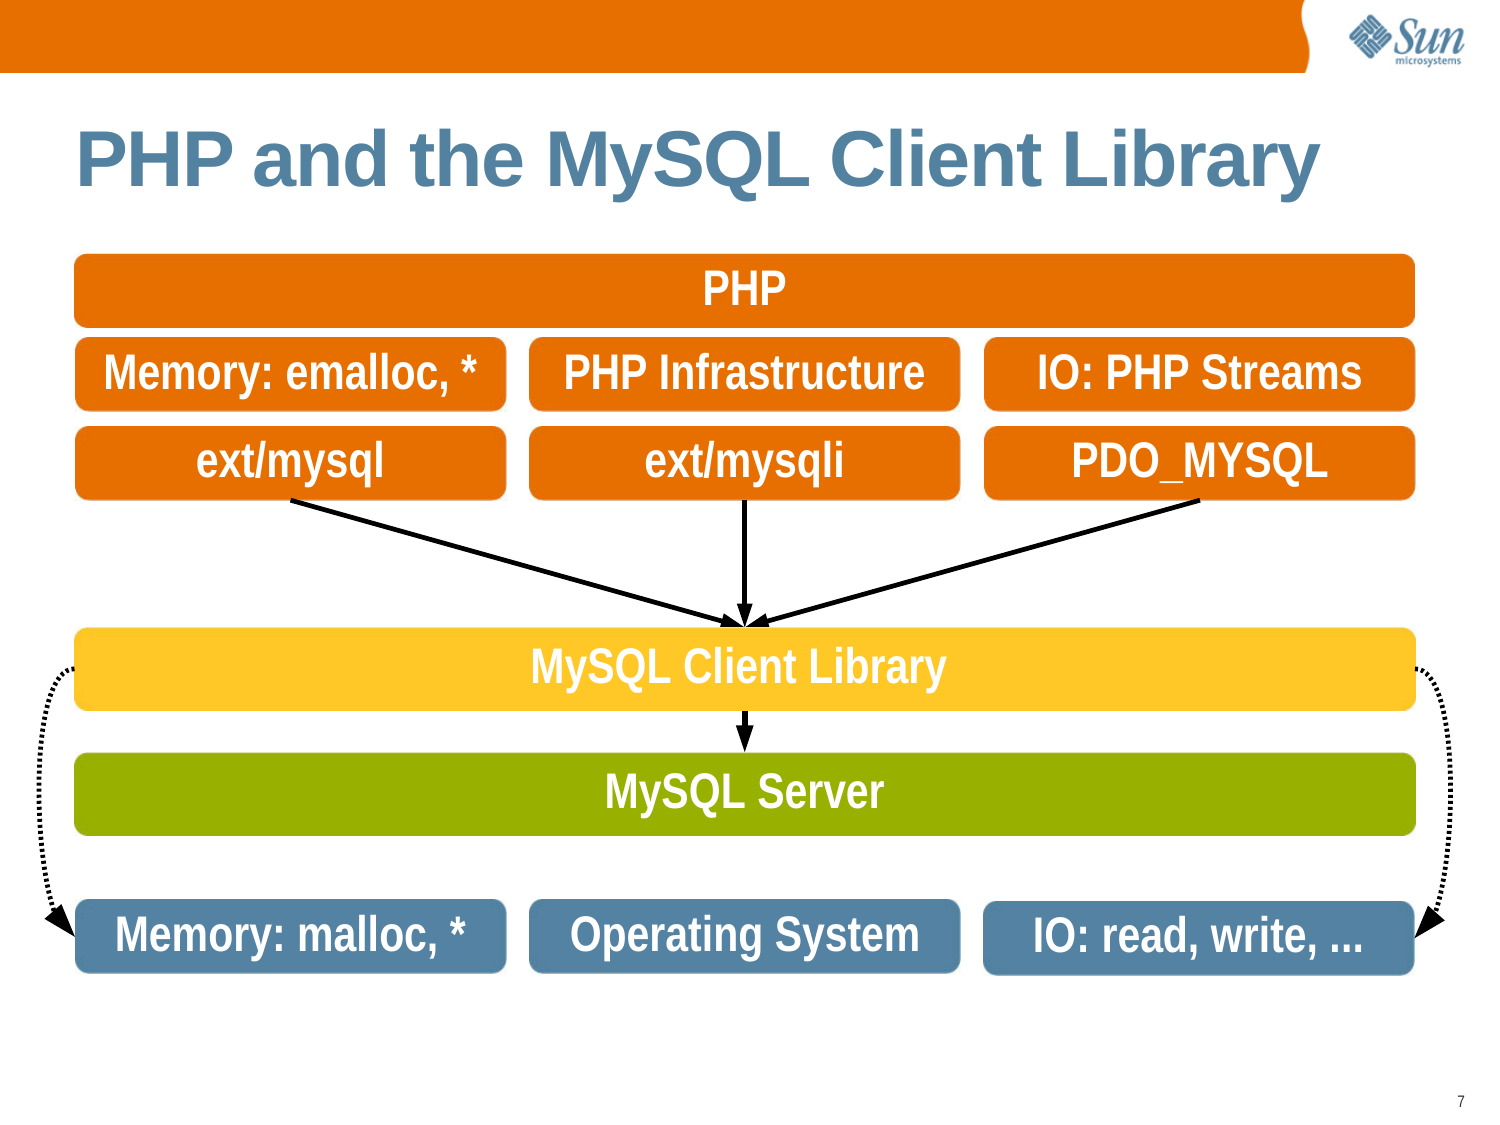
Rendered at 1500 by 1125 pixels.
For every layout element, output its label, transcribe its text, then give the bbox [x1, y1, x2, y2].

picture [529, 426, 961, 501]
picture [74, 627, 1416, 711]
picture [0, 0, 1500, 73]
title PHP and the MySQL Client Library [75, 123, 1437, 227]
picture [984, 337, 1416, 412]
picture [984, 426, 1416, 501]
picture [529, 899, 961, 974]
picture [983, 901, 1415, 976]
picture [75, 337, 507, 412]
picture [75, 426, 507, 501]
picture [529, 337, 961, 412]
picture [74, 253, 1415, 328]
picture [75, 899, 507, 974]
picture [74, 752, 1416, 836]
